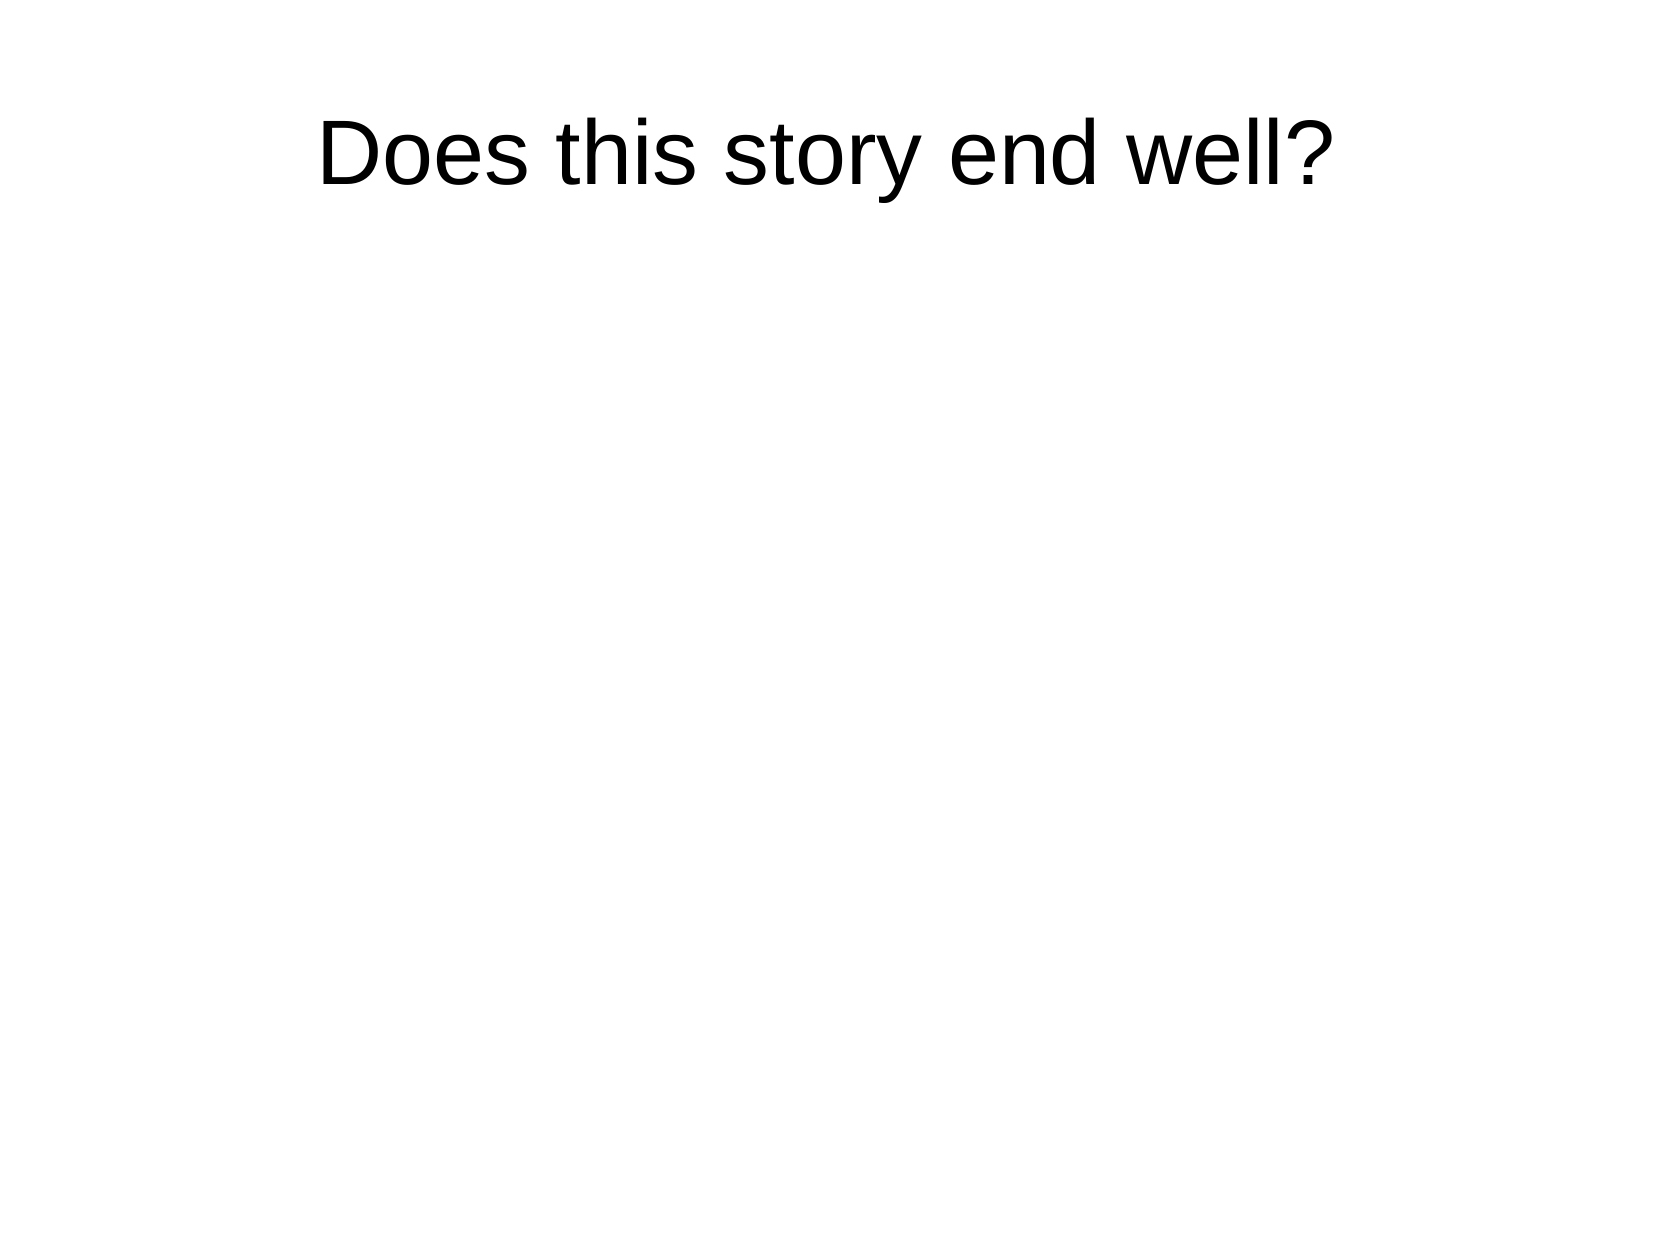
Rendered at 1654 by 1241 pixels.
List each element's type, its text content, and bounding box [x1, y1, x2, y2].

title Does this story end well? [82, 49, 1571, 257]
